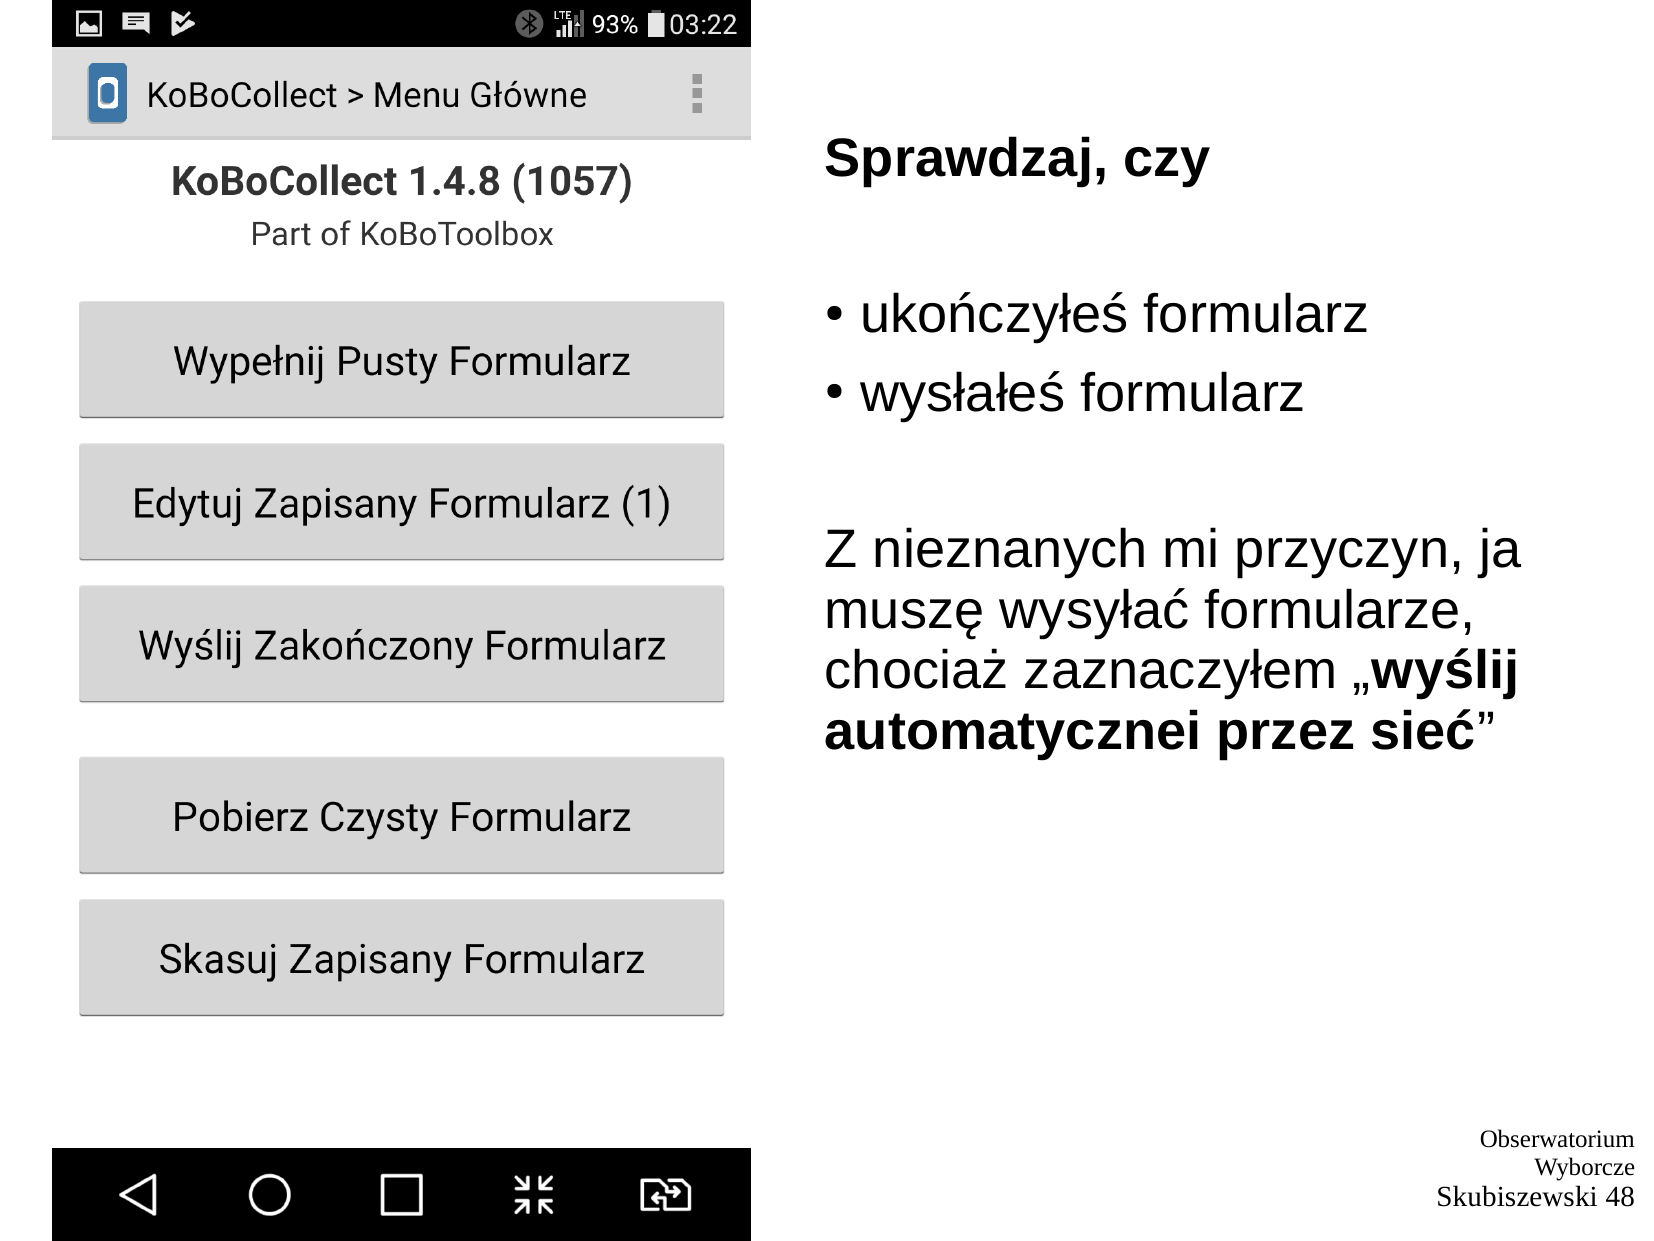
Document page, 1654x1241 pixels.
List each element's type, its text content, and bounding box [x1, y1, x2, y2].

text_box Sprawdzaj, czy ukończyłeś formularz wysłałeś formularz Z nieznanych mi przyczyn, ja muszę wysyłać formularze, chociaż zaznaczyłem „wyślij automatycznei przez sieć” [810, 120, 1561, 890]
picture [52, 0, 751, 1241]
